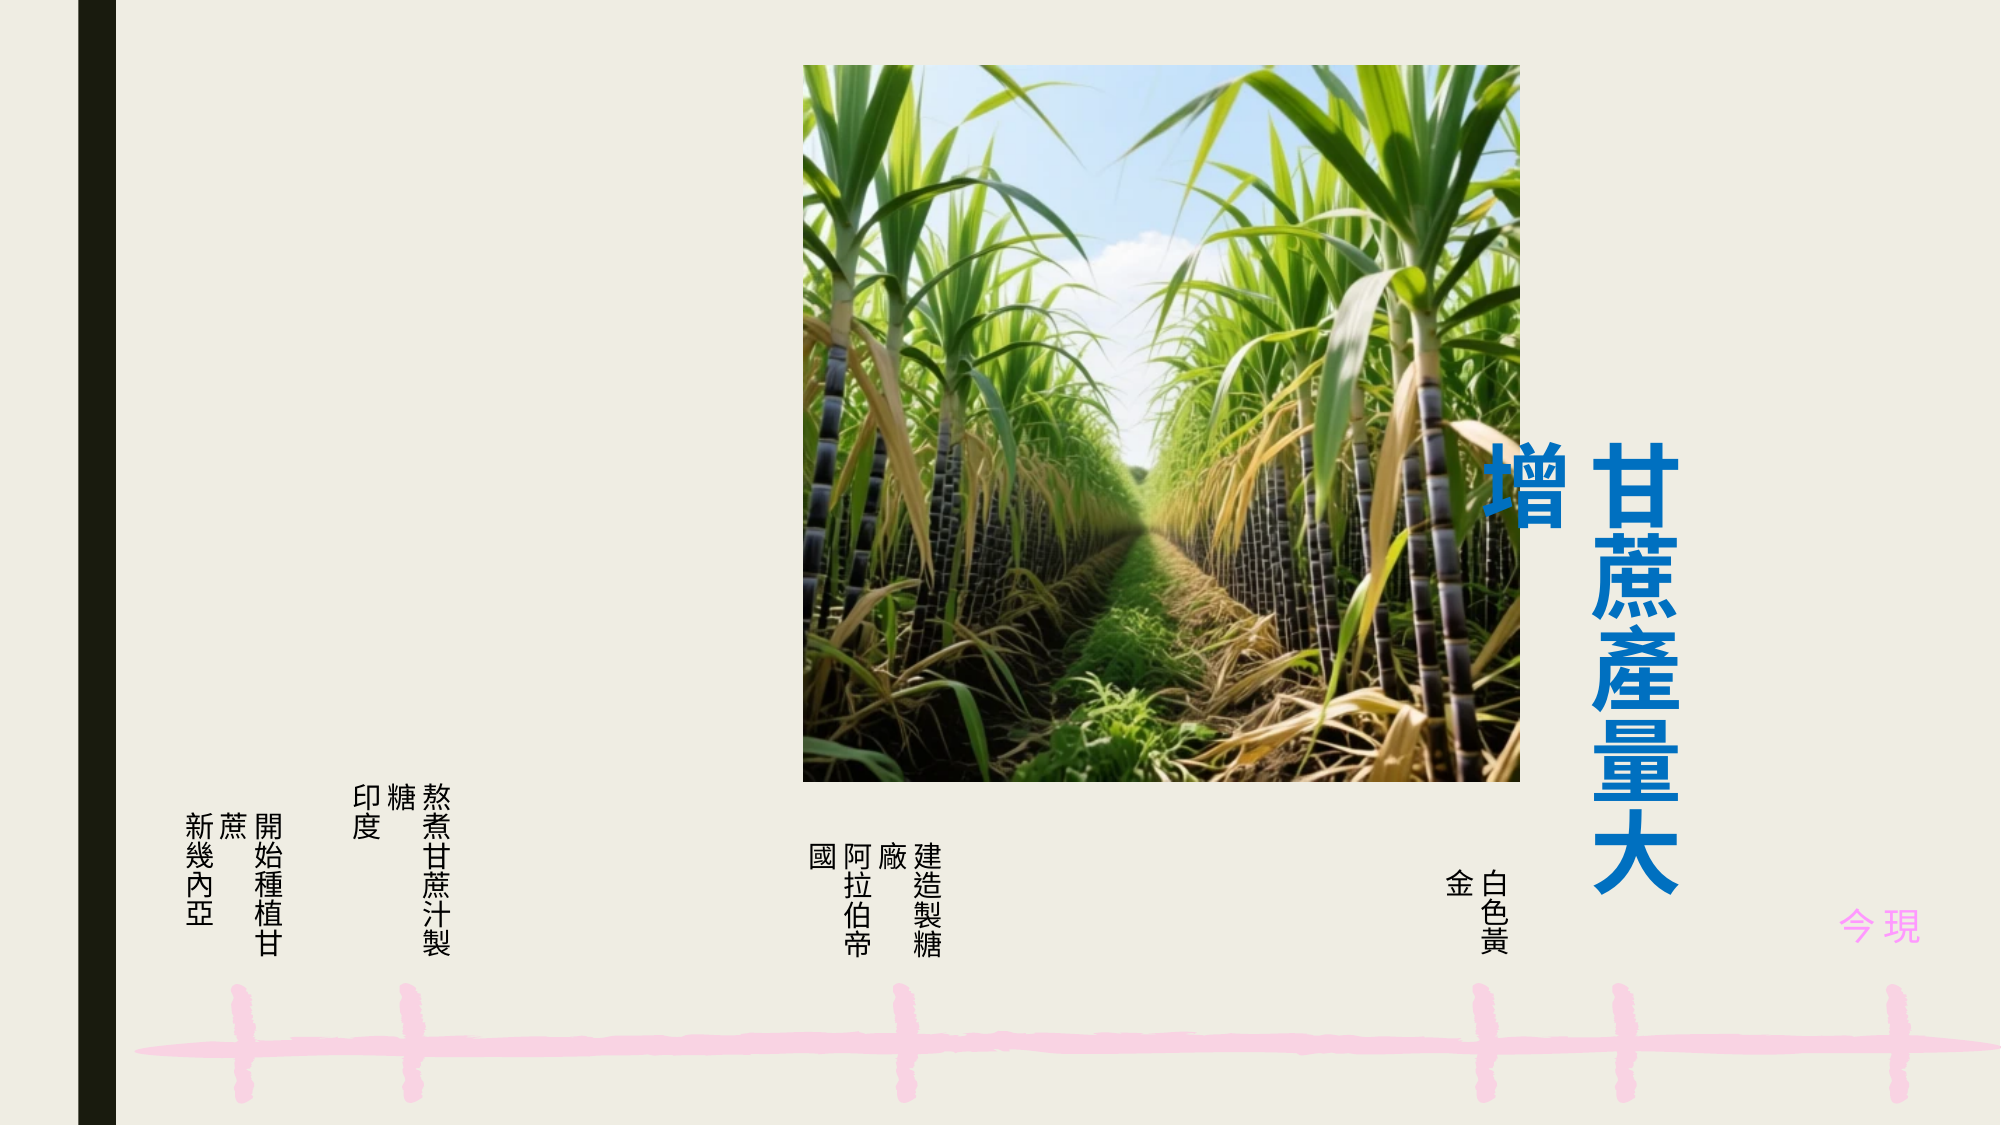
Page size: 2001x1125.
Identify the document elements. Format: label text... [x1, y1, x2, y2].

picture [134, 983, 2000, 1104]
text_box 開始種植甘蔗 新幾內亞 [192, 796, 294, 989]
text_box 甘蔗產量大增 [1553, 424, 1696, 996]
text_box 熬煮甘蔗汁製糖 印度 [359, 767, 461, 990]
text_box 現今 [1855, 892, 1932, 984]
text_box 建造製糖廠 阿拉伯帝國 [851, 826, 953, 990]
text_box 白色黃金 [1453, 853, 1520, 987]
picture [803, 65, 1520, 782]
